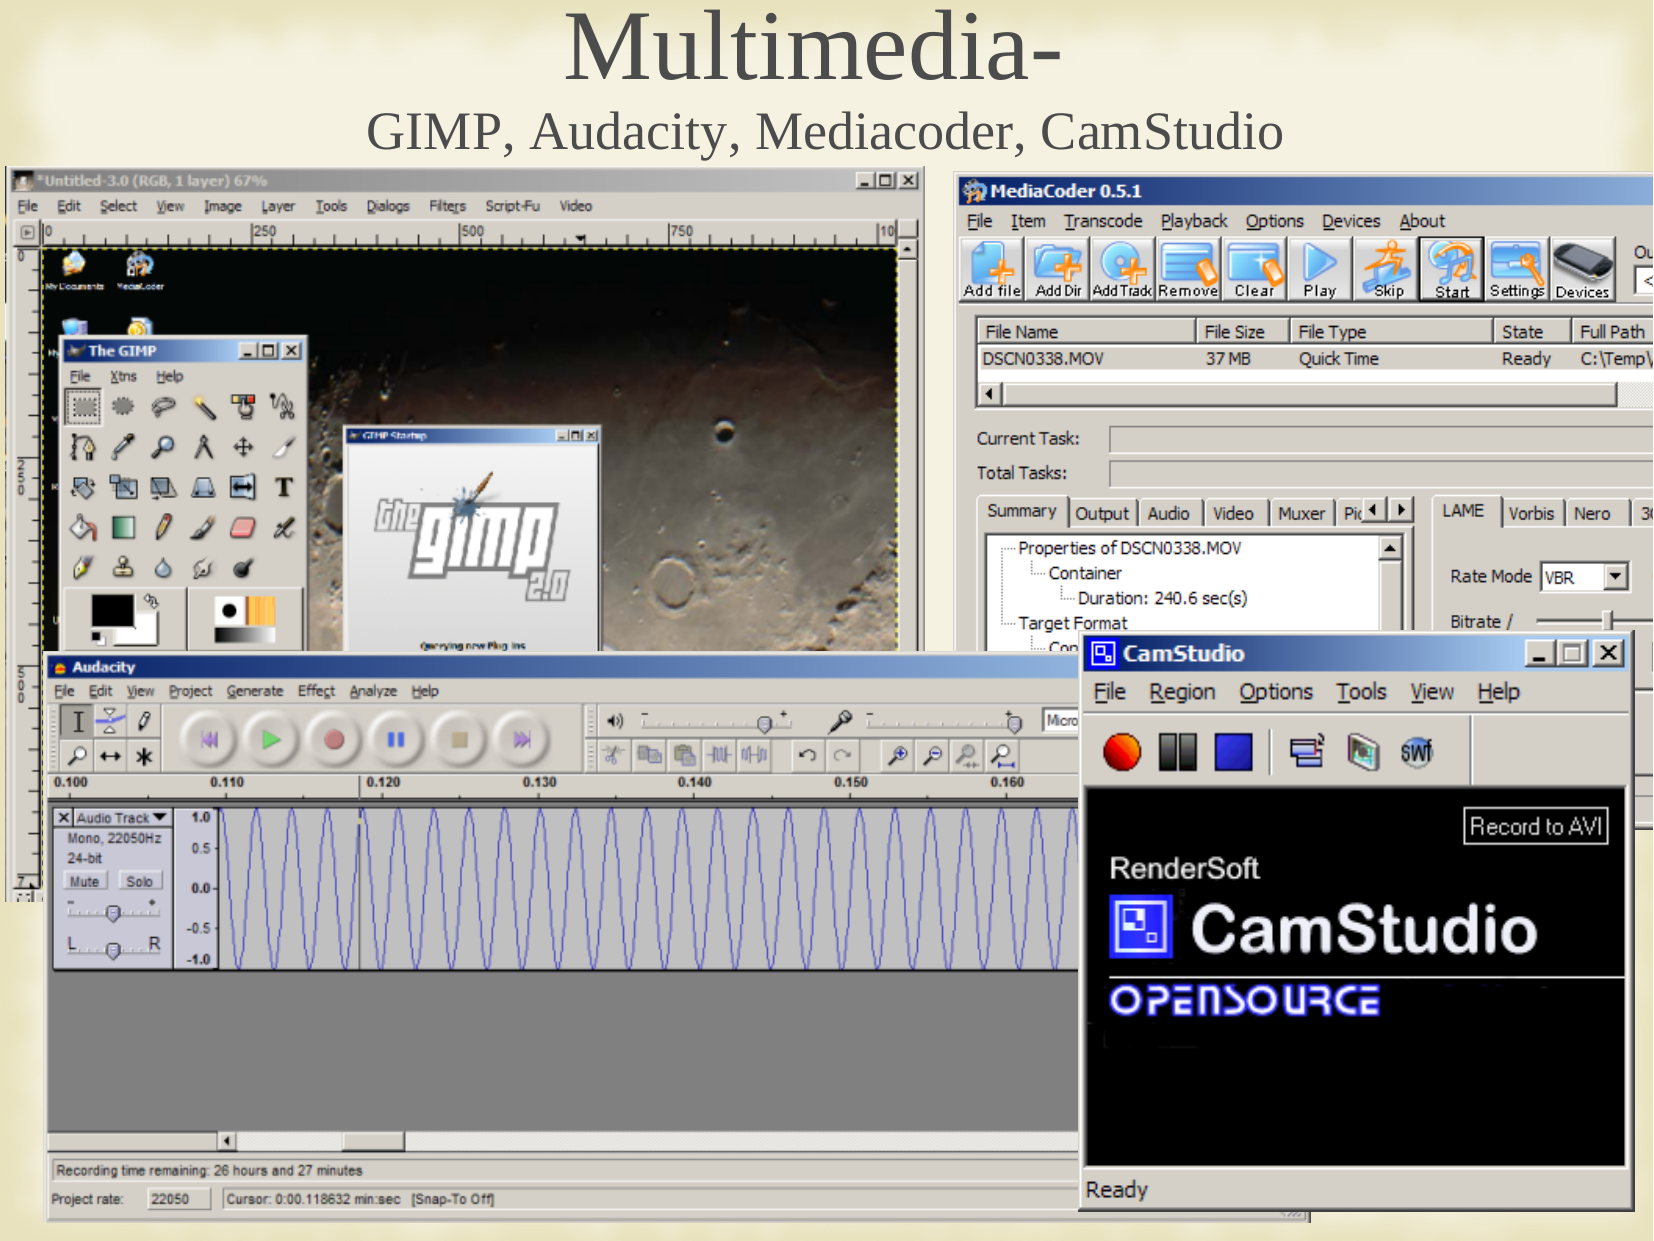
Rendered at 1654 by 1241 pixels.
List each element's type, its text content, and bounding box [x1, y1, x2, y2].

picture [0, 0, 1654, 1241]
title Multimedia- GIMP, Audacity, Mediacoder, CamStudio [82, 0, 1571, 173]
